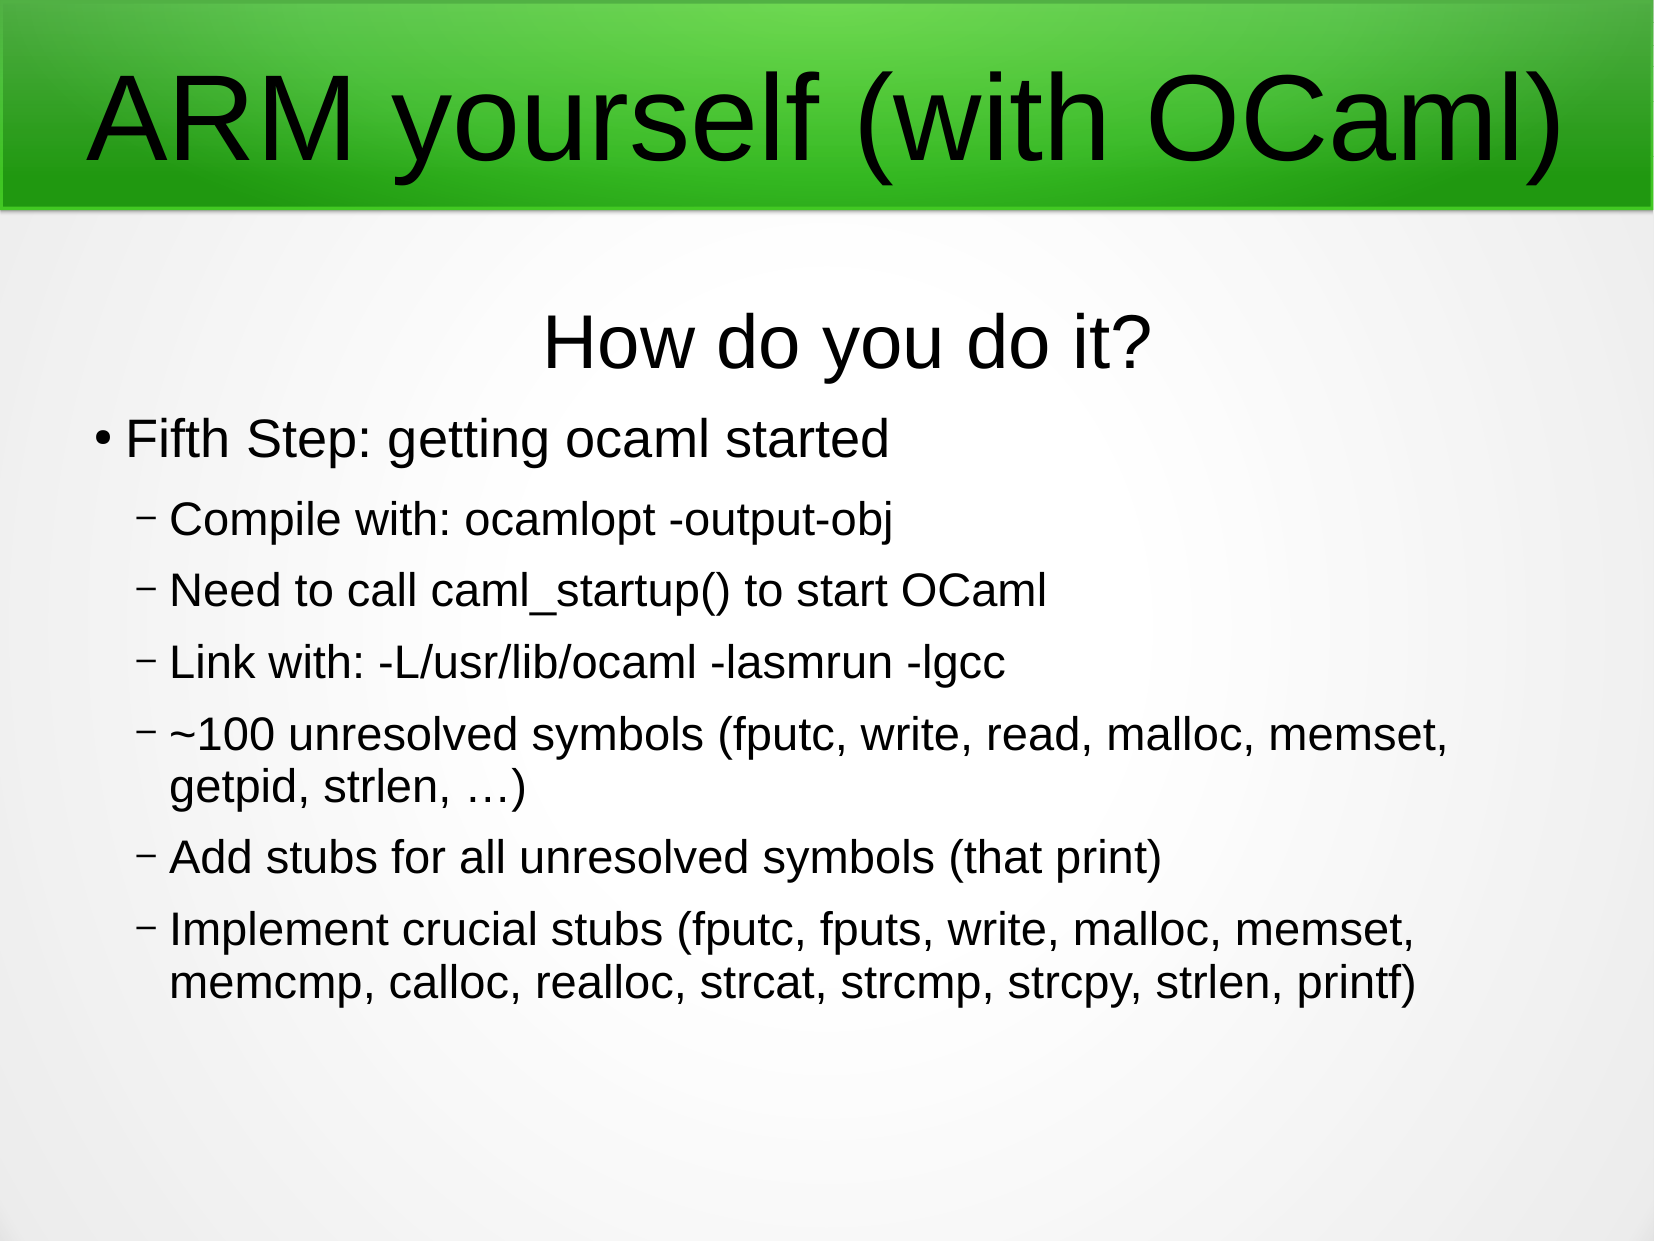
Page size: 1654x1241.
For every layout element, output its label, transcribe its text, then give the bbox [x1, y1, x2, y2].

list How do you do it? Fifth Step: getting ocaml started Compile with: ocamlopt -output-obj Need to call caml_startup() to start OCaml Link with: -L/usr/lib/ocaml -lasmrun -lgcc ~100 unresolved symbols (fputc, write, read, malloc, memset, getpid, strlen, …) Add stubs for all unresolved symbols (that print) Implement crucial stubs (fputc, fputs, write, malloc, memset, memcmp, calloc, realloc, strcat, strcmp, strcpy, strlen, printf) [82, 299, 1571, 1019]
title ARM yourself (with OCaml) [82, 47, 1571, 189]
